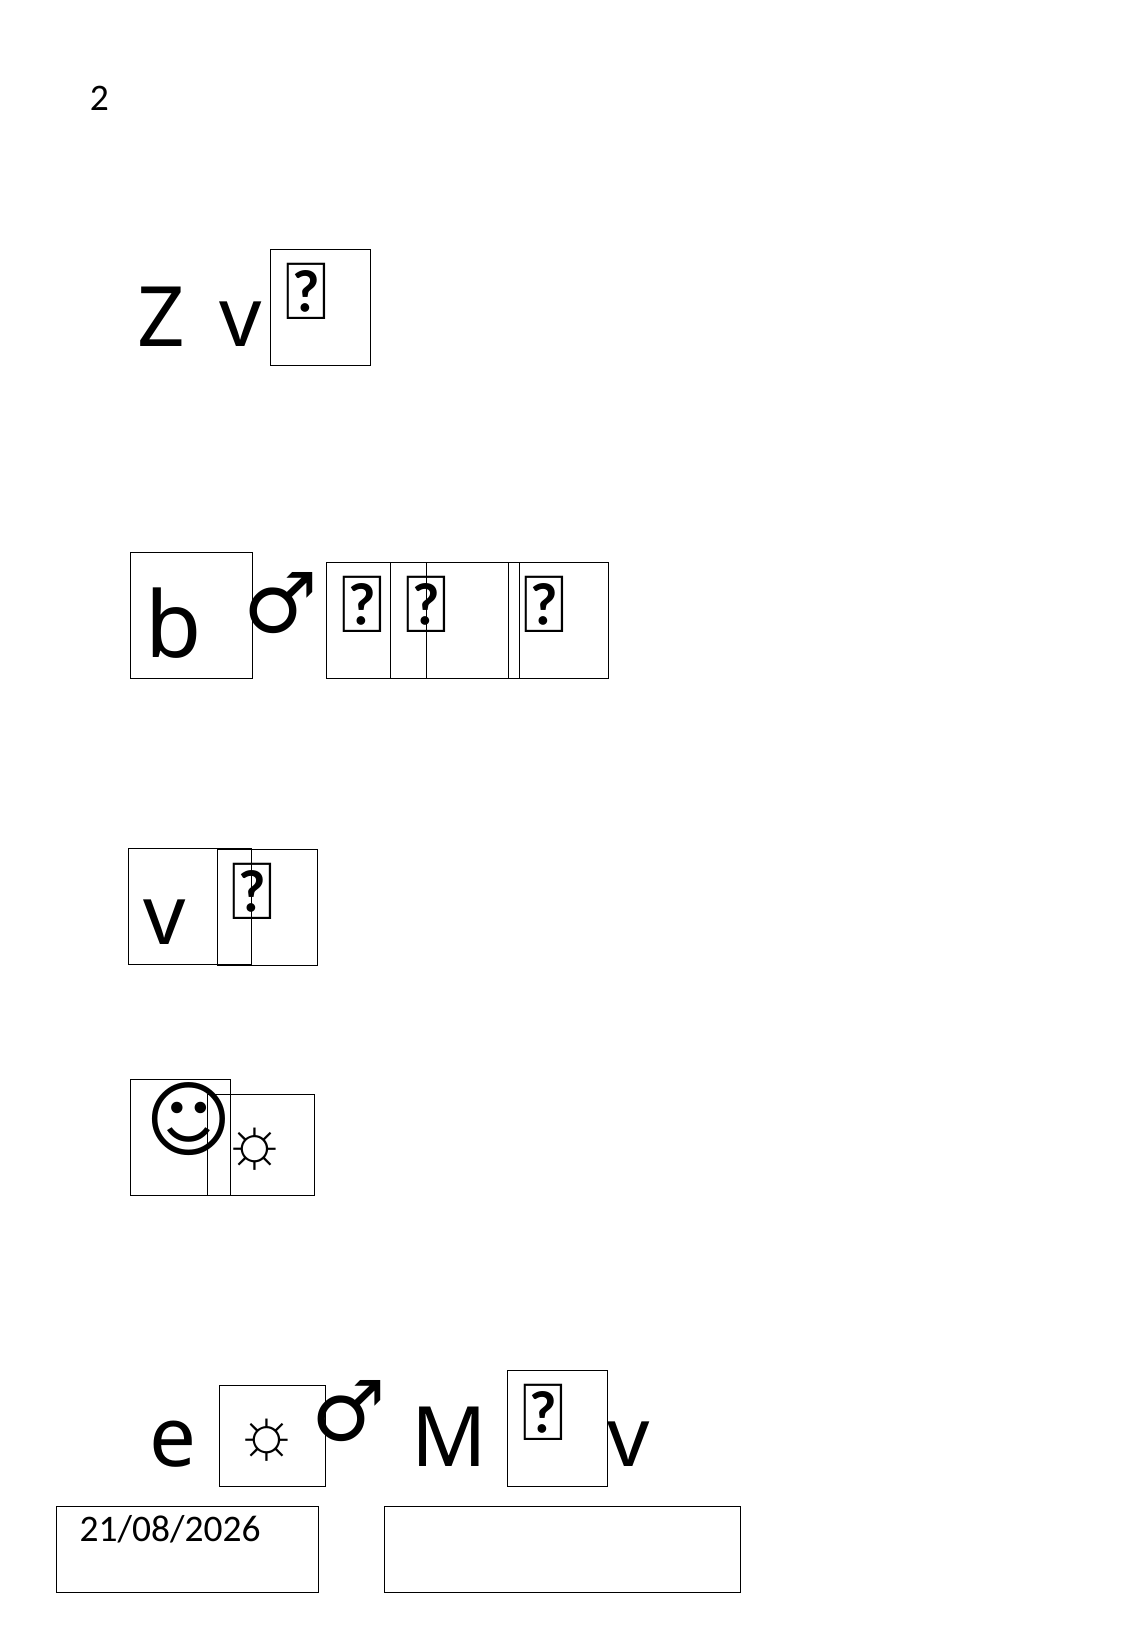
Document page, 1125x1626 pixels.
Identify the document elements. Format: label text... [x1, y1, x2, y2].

text_box v [128, 848, 252, 965]
text_box b [130, 552, 253, 679]
text_box ☼ [207, 1094, 315, 1196]
text_box  [530, 1370, 593, 1487]
text_box  [270, 249, 371, 366]
text_box Z [122, 249, 204, 367]
text_box ☺ [130, 1079, 231, 1196]
text_box ☺ [157, 1088, 207, 1150]
text_box ♂ [326, 1403, 357, 1434]
text_box ♂ [296, 1370, 415, 1487]
text_box  [530, 1386, 560, 1438]
text_box  [326, 562, 427, 679]
text_box e [134, 1370, 268, 1487]
text_box  [252, 876, 256, 886]
text_box  [508, 562, 609, 679]
text_box v [593, 1370, 709, 1487]
text_box  [427, 562, 508, 679]
text_box ☼ [219, 1385, 326, 1487]
text_box 2 [74, 75, 125, 136]
text_box M [415, 1370, 530, 1487]
text_box ♂ [228, 562, 326, 679]
text_box  [427, 578, 443, 630]
text_box  [252, 865, 269, 917]
text_box  [217, 849, 318, 966]
text_box v [204, 249, 320, 367]
